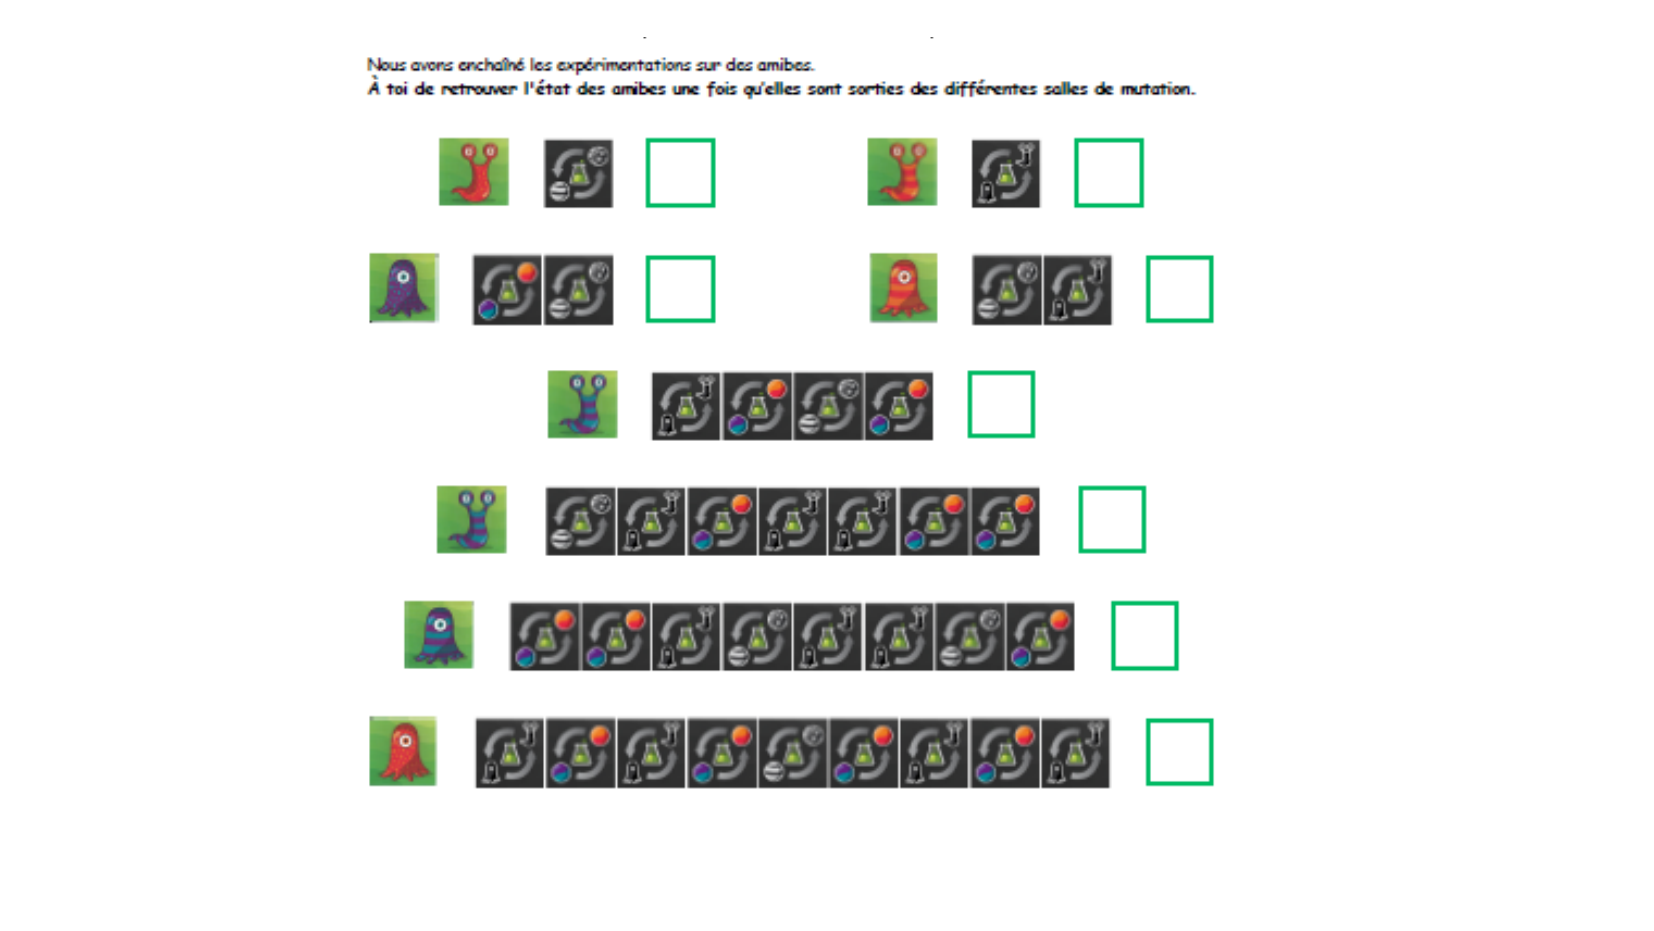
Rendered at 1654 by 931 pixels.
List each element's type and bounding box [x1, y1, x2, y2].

picture [318, 37, 1275, 804]
